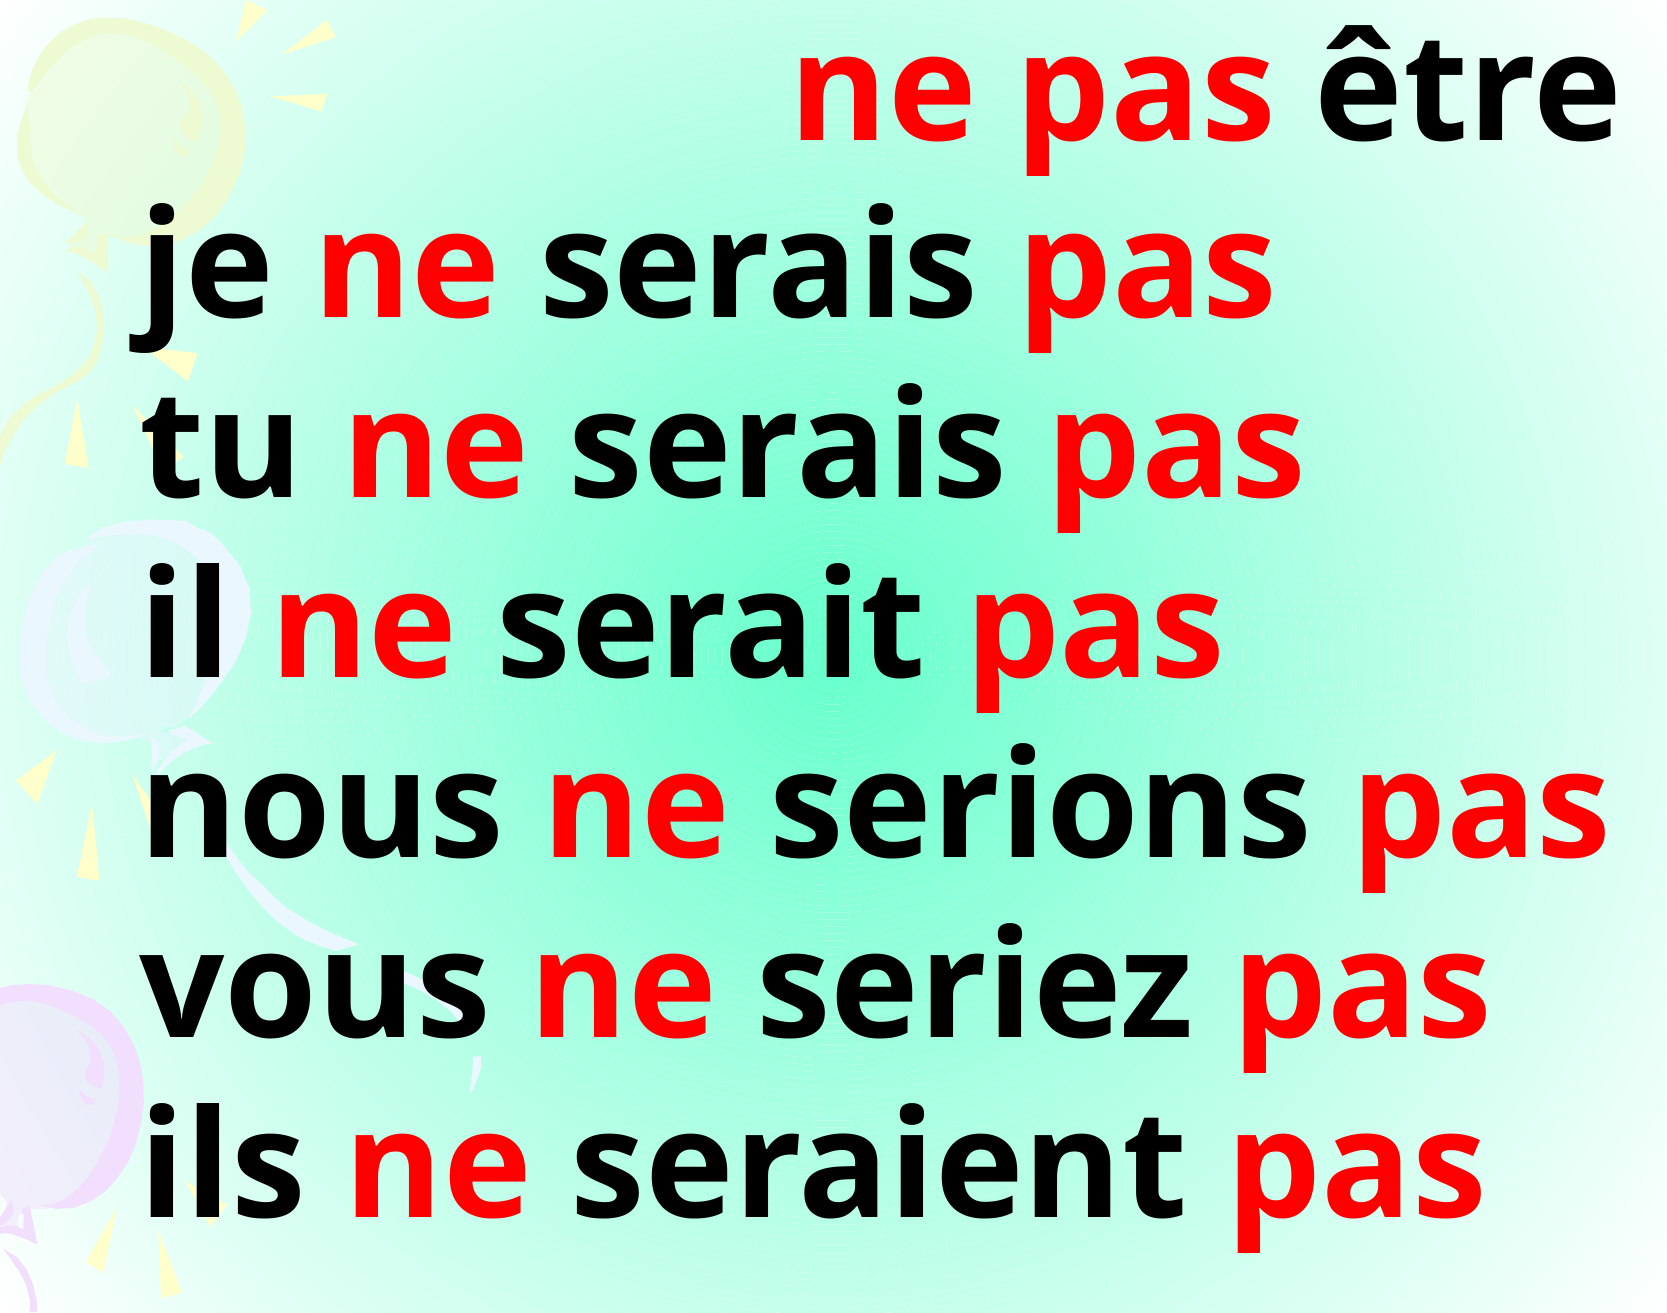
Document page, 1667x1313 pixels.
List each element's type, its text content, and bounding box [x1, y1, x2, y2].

text_box je ne serais pas tu ne serais pas il ne serait pas nous ne serions pas vous ne seriez pas ils ne seraient pas [124, 160, 1649, 1255]
text_box ne pas être [774, 0, 1667, 179]
